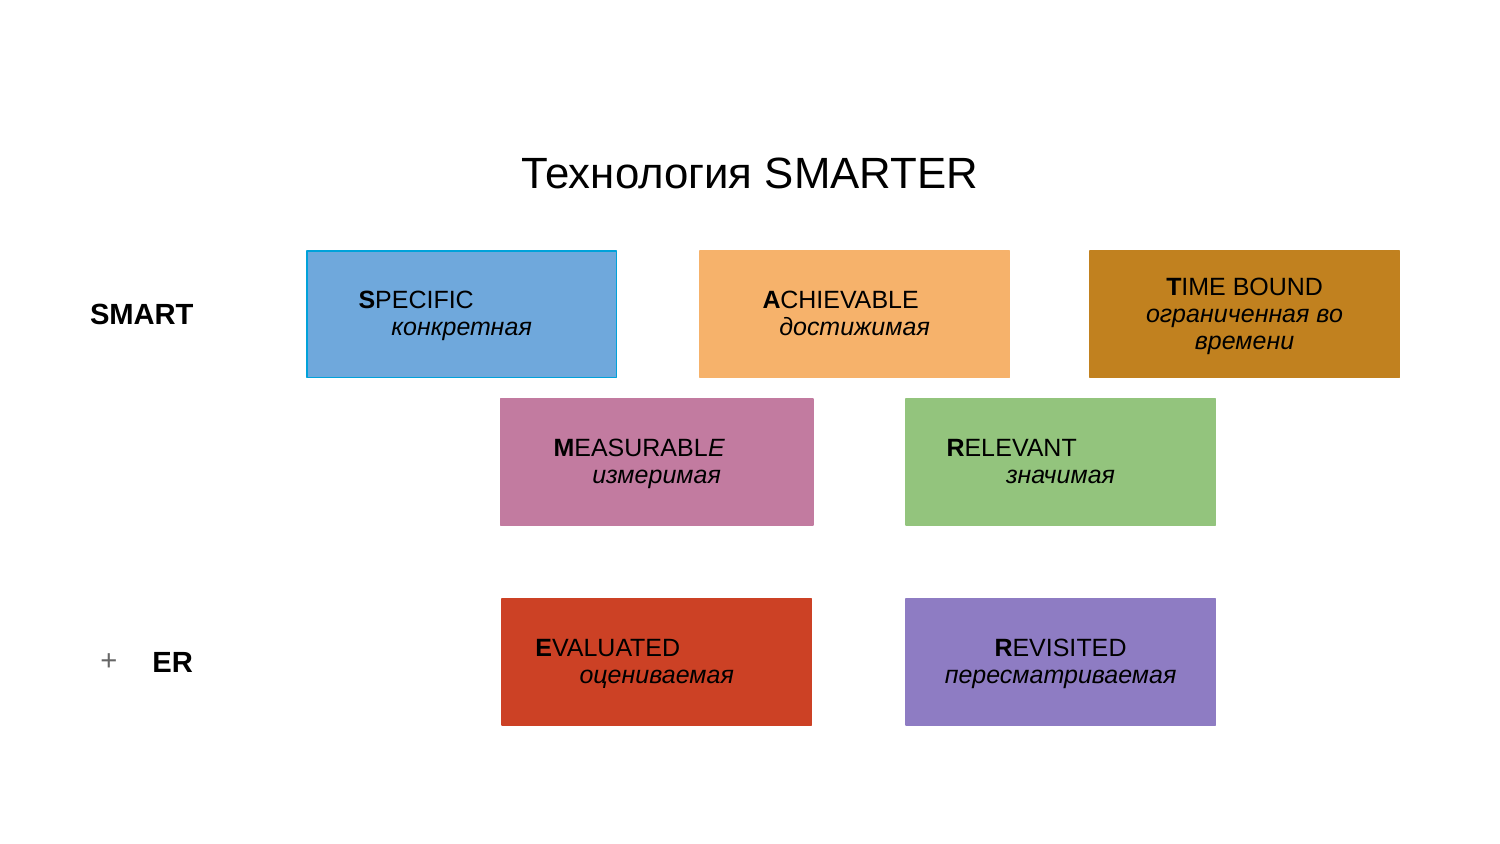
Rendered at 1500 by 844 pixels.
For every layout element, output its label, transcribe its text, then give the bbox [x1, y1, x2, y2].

text_box RELEVANT значимая [905, 398, 1216, 526]
text_box SPECIFIC конкретная [306, 251, 617, 378]
text_box ACHIEVABLE достижимая [700, 251, 1010, 378]
text_box REVISITED пересматриваемая [905, 598, 1216, 726]
text_box MEASURABLE измеримая [500, 398, 813, 526]
text_box SMART [75, 280, 326, 348]
text_box ER [62, 628, 314, 696]
text_box EVALUATED оцениваемая [502, 598, 812, 725]
text_box TIME BOUND ограниченная во времени [1089, 251, 1400, 378]
text_box Технология SMARTER [0, 141, 1500, 210]
